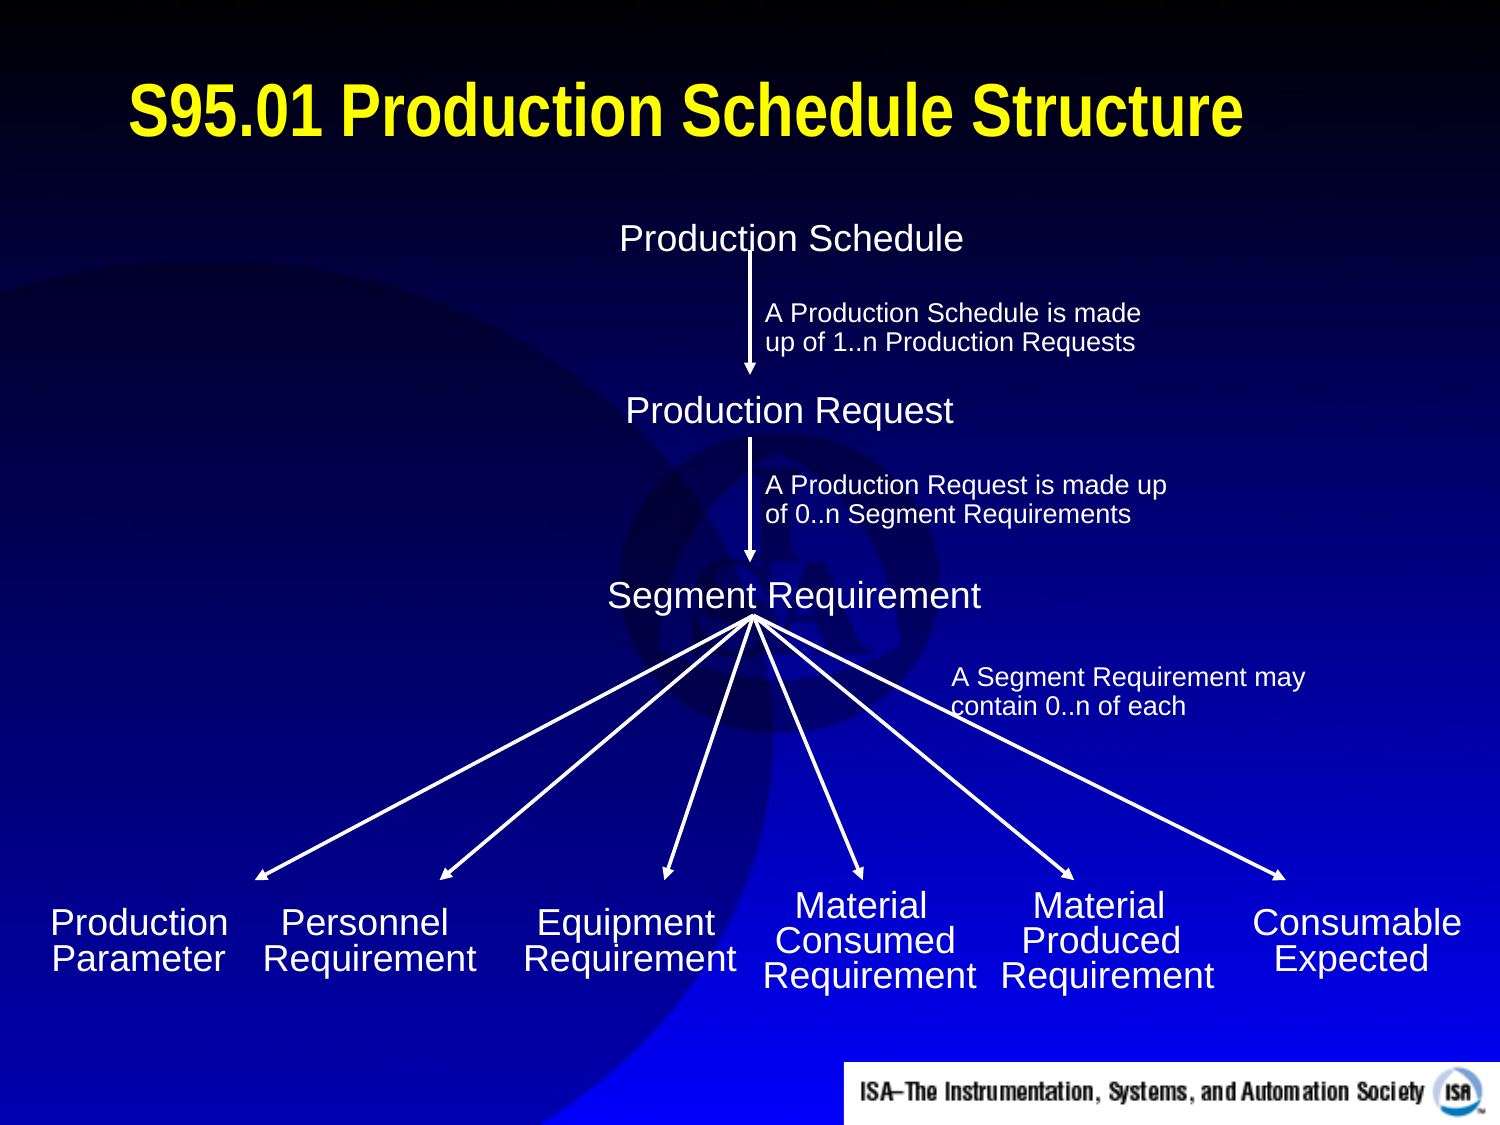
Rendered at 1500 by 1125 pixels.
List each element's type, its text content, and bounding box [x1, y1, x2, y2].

text_box Production Schedule [619, 213, 965, 259]
text_box Segment Requirement [607, 571, 982, 617]
text_box Produced [1063, 935, 1074, 951]
text_box contain 0..n of each [950, 688, 1187, 721]
text_box Material [794, 880, 928, 915]
text_box Personnel [280, 898, 449, 933]
text_box Requirement [262, 933, 477, 979]
picture [0, 0, 1500, 1125]
text_box Material [1032, 880, 1166, 915]
text_box Produced [1021, 915, 1182, 951]
text_box Equipment [536, 898, 716, 933]
text_box Consumed [806, 935, 817, 951]
text_box Consumed [775, 915, 956, 951]
text_box A Production Request is made up [765, 467, 1168, 501]
text_box A Segment Requirement may [951, 659, 1306, 693]
text_box up of 1..n Production Requests [765, 323, 1136, 357]
text_box Consumed [940, 935, 950, 951]
text_box Requirement [523, 933, 738, 979]
text_box Produced [1084, 935, 1094, 951]
text_box of 0..n Segment Requirements [765, 496, 1132, 529]
text_box Requirement [762, 951, 977, 997]
text_box Production Request [625, 386, 955, 432]
text_box Parameter [51, 933, 227, 979]
title S95.01 Production Schedule Structure [113, 8, 1262, 204]
text_box Expected [1273, 933, 1430, 979]
text_box Requirement [1000, 951, 1215, 997]
text_box Production [50, 898, 229, 944]
text_box Produced [1165, 935, 1175, 951]
text_box Expected [1323, 953, 1333, 969]
text_box A Production Schedule is made [764, 295, 1142, 329]
text_box Consumable [1252, 898, 1463, 944]
